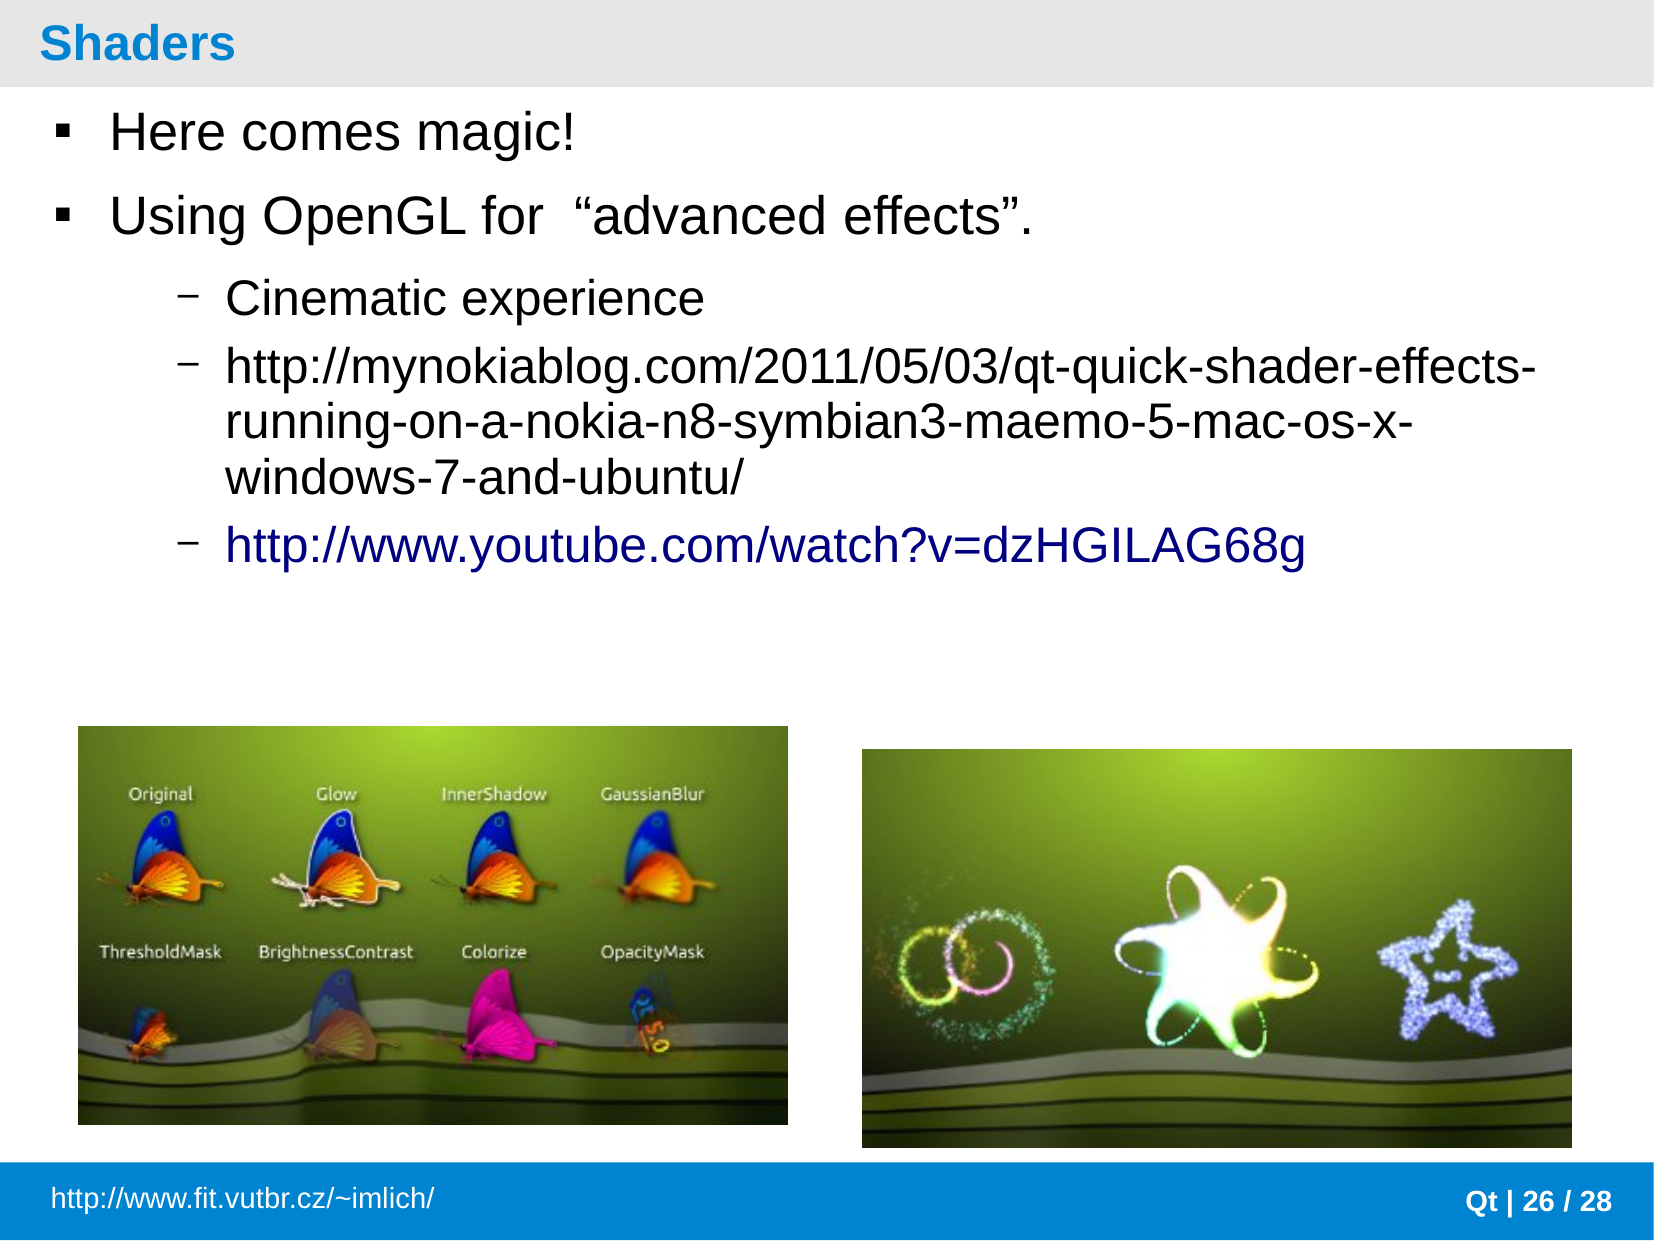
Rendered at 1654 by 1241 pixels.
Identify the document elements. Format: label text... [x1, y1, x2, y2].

picture [862, 749, 1572, 1148]
list Here comes magic! Using OpenGL for “advanced effects”. Cinematic experience http://mynokiablog.com/2011/05/03/qt-quick-shader-effects-running-on-a-nokia-n8-symbian3-maemo-5-mac-os-x-windows-7-and-ubuntu/ http://www.youtube.com/watch?v=dzHGILAG68g [38, 101, 1616, 1126]
picture [78, 726, 788, 1126]
title Shaders [39, 5, 1615, 81]
